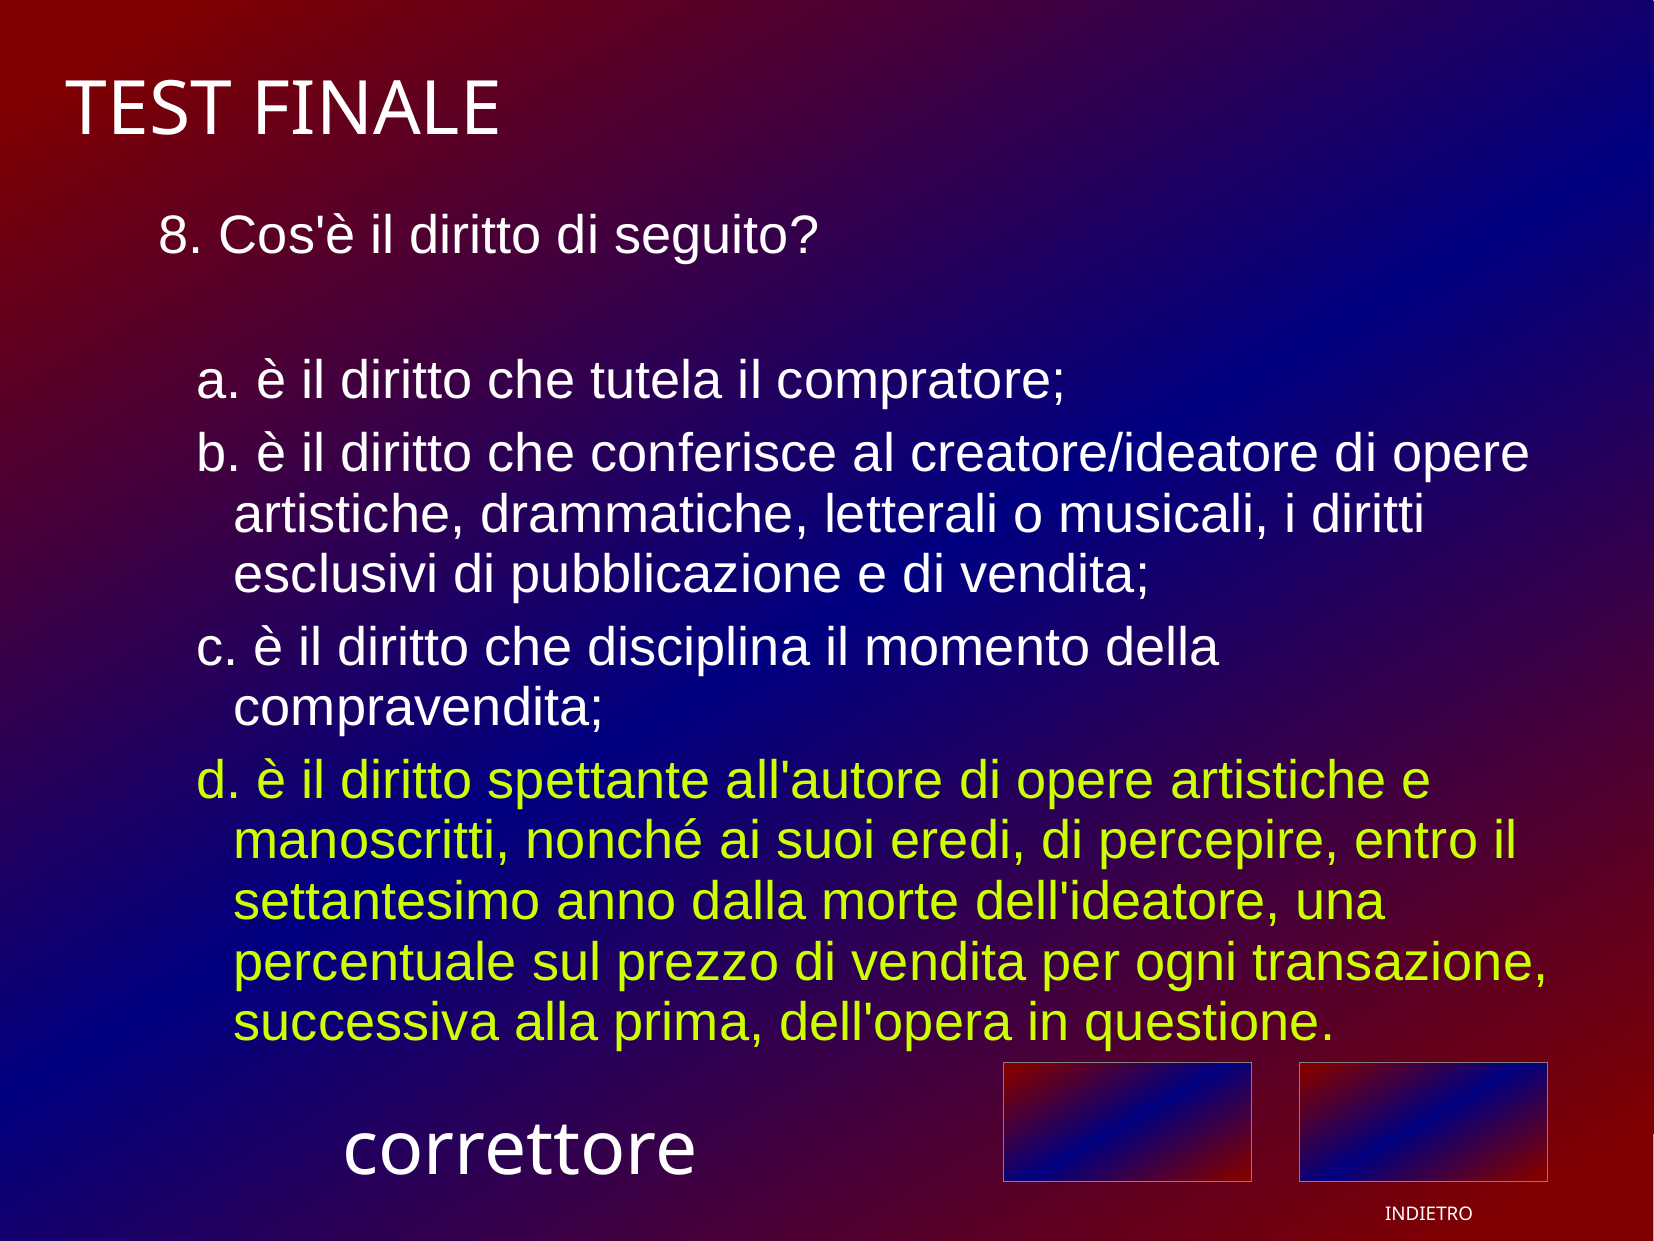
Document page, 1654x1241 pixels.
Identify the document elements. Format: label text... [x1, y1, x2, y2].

text_box TEST FINALE [24, 47, 544, 184]
text_box [1003, 1062, 1252, 1182]
text_box [1299, 1062, 1548, 1182]
text_box 8. Cos'è il diritto di seguito? a. è il diritto che tutela il compratore; b. è il diritto che conferisce al creatore/ideatore di opere artistiche, drammatiche, letterali o musicali, i diritti esclusivi di pubblicazione e di vendita; c. è il diritto che disciplina il momento della compravendita; d. è il diritto spettante all'autore di opere artistiche e manoscritti, nonché ai suoi eredi, di percepire, entro il settantesimo anno dalla morte dell'ideatore, una percentuale sul prezzo di vendita per ogni transazione, successiva alla prima, dell'opera in questione. [106, 197, 1619, 1060]
text_box INDIETRO [1370, 1192, 1489, 1233]
text_box correttore [35, 1086, 986, 1223]
